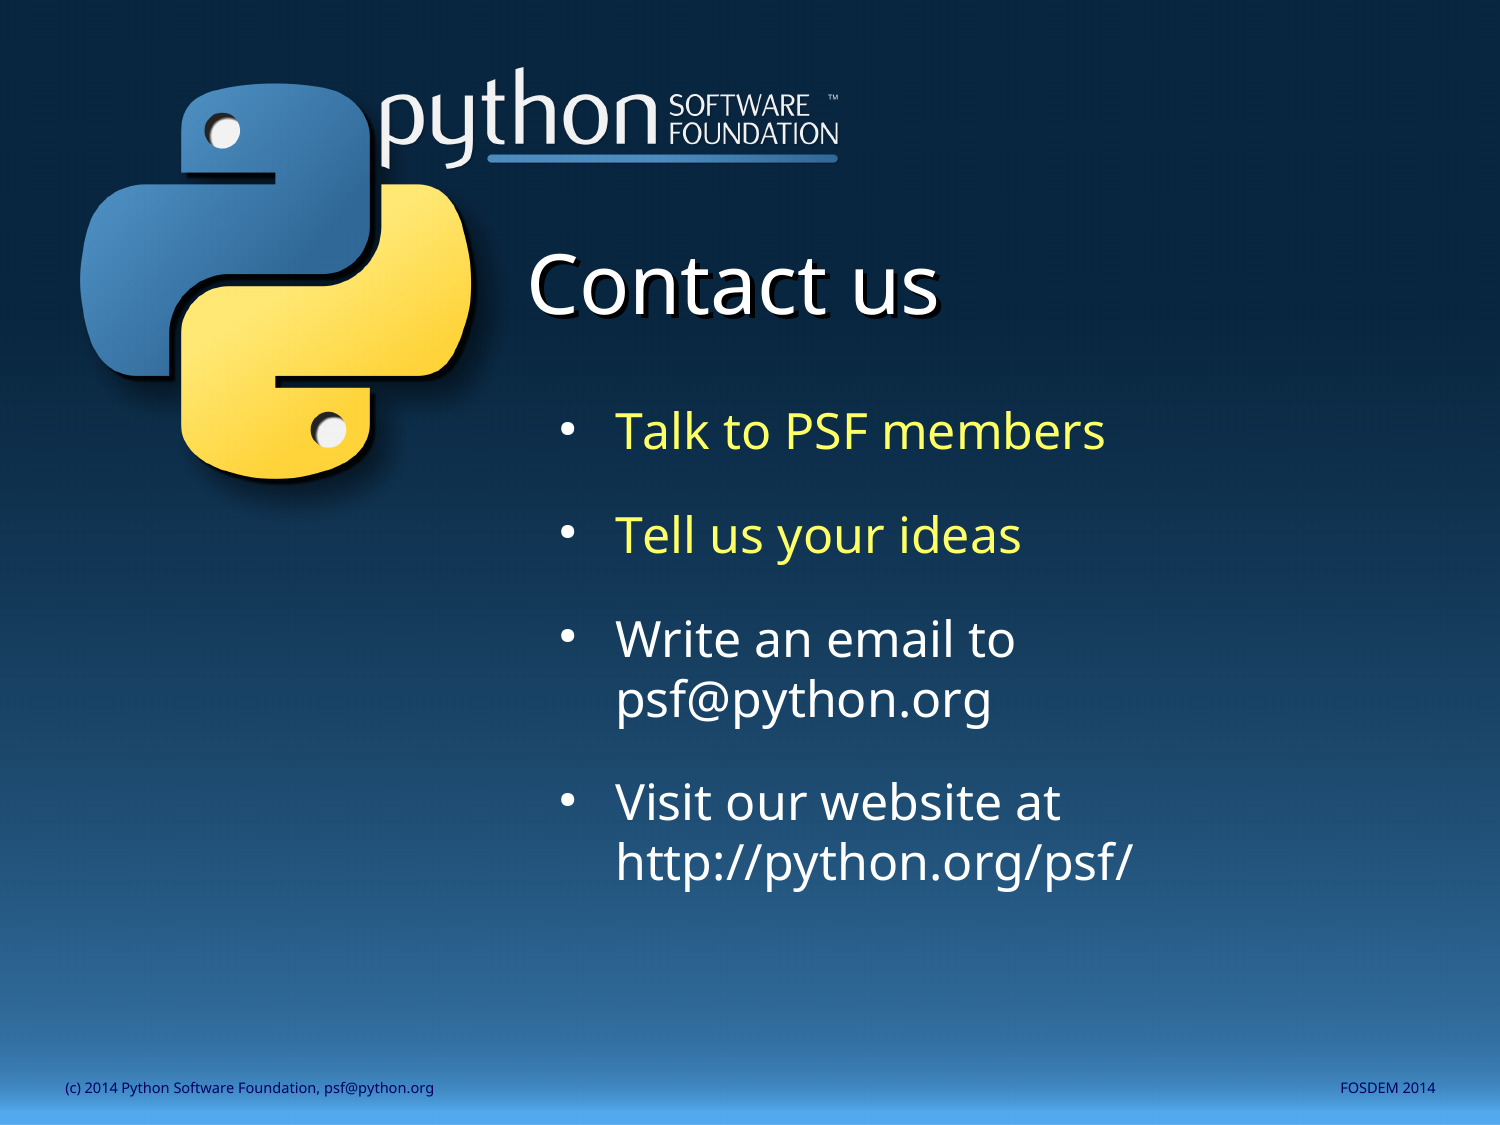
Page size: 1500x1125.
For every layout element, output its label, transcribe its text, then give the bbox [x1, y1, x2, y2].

list Talk to PSF members Tell us your ideas Write an email to psf@python.org Visit our website at http://python.org/psf/ [544, 392, 1388, 1006]
title Contact us [512, 185, 1388, 377]
picture [0, 0, 1500, 1125]
